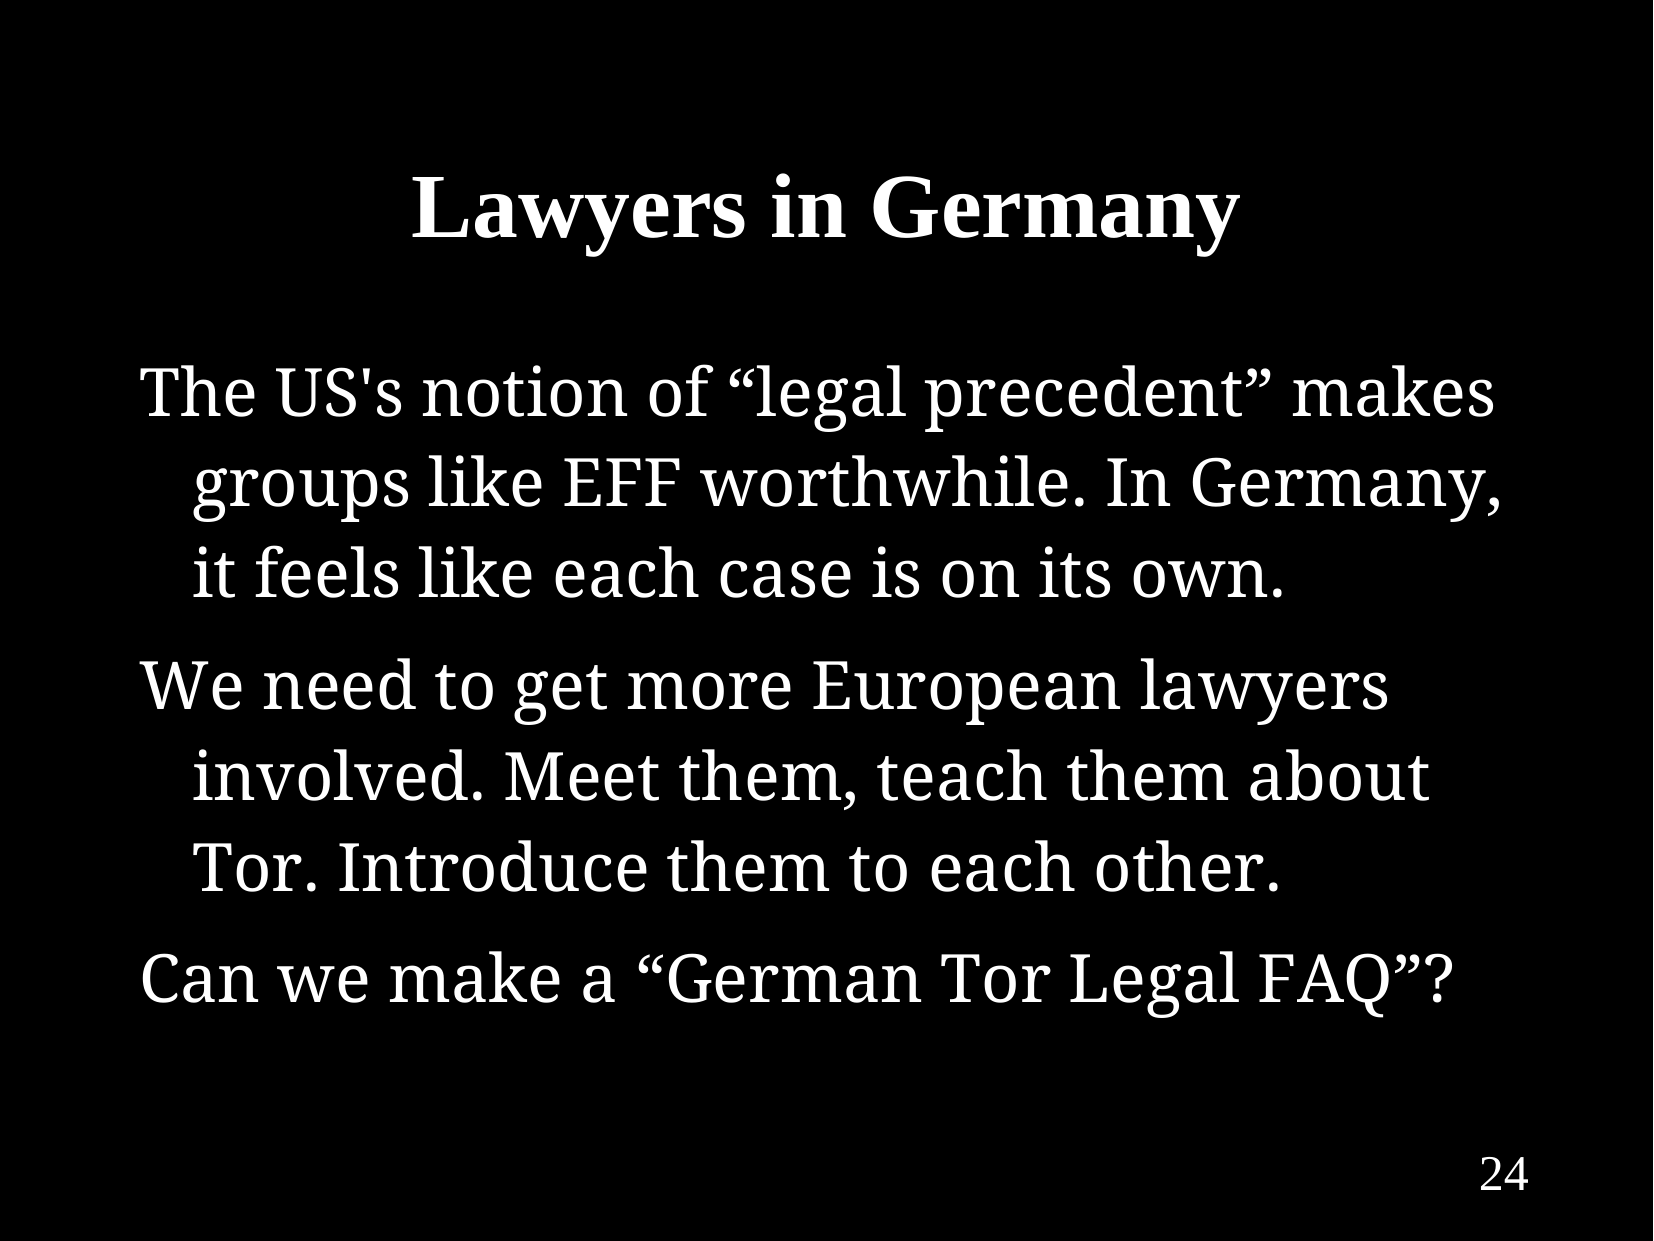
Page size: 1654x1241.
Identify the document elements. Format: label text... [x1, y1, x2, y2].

title Lawyers in Germany [121, 102, 1534, 311]
list The US's notion of “legal precedent” makes groups like EFF worthwhile. In Germany, it feels like each case is on its own. We need to get more European lawyers involved. Meet them, teach them about Tor. Introduce them to each other. Can we make a “German Tor Legal FAQ”? [121, 344, 1534, 1127]
